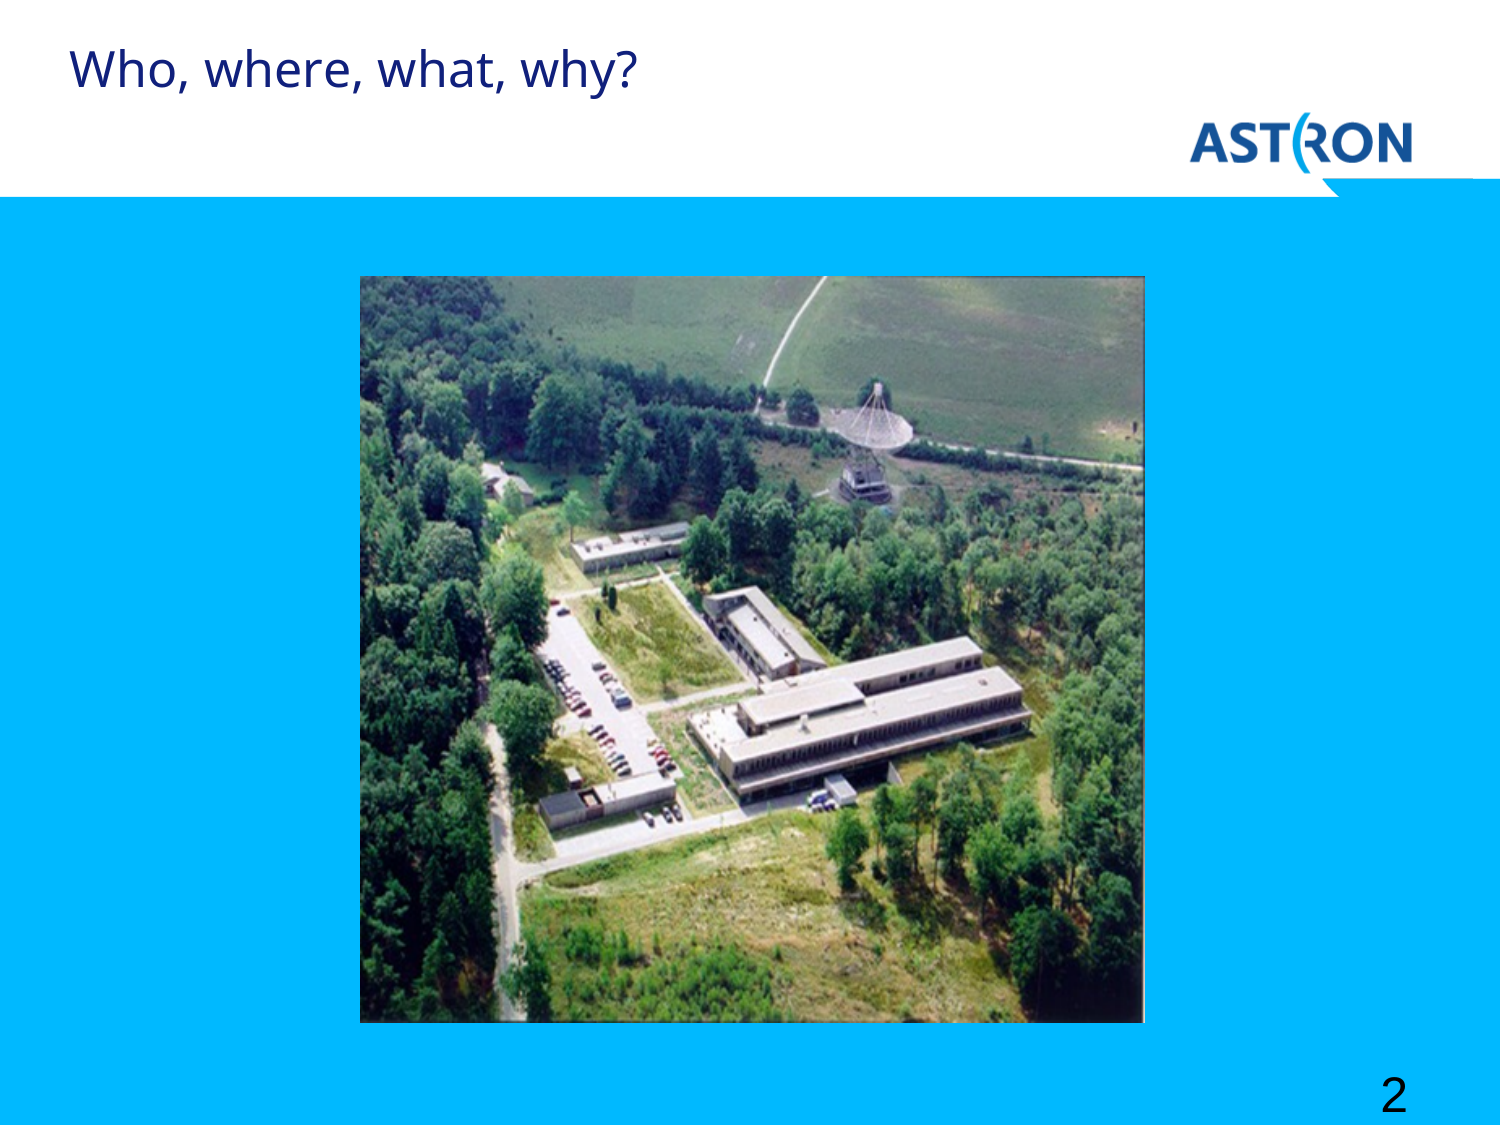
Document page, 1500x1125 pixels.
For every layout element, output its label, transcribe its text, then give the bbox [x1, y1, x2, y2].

picture [361, 277, 1144, 1022]
picture [0, 0, 1500, 196]
title Who, where, what, why? [69, 37, 1075, 188]
list [70, 262, 1408, 1032]
